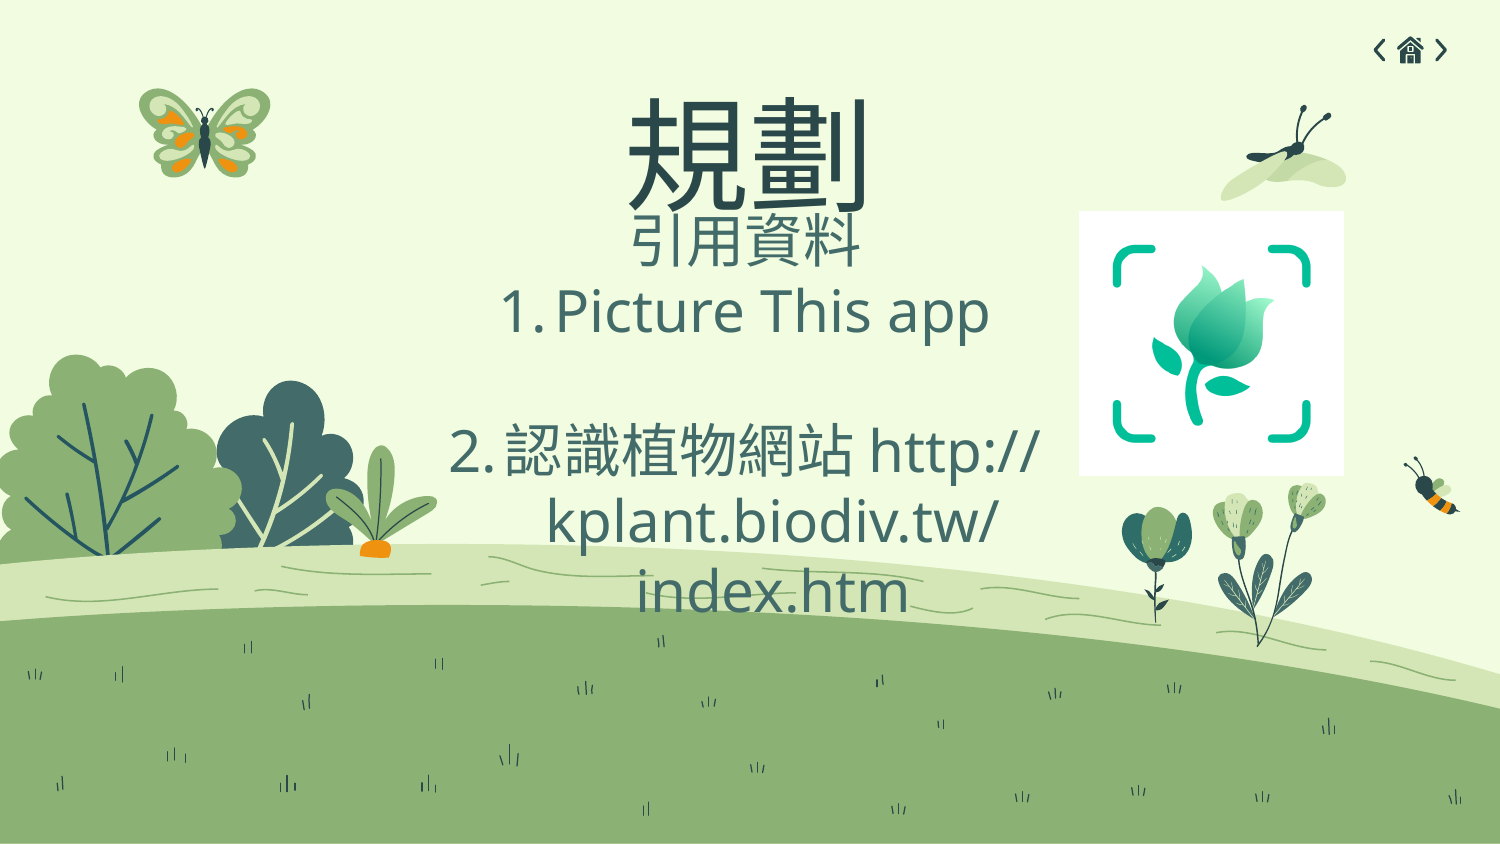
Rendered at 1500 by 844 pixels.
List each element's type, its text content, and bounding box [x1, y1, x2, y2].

title 規劃 [398, 88, 1102, 218]
text_box [1212, 482, 1326, 648]
text_box [139, 88, 271, 178]
text_box [1403, 456, 1461, 515]
subtitle 引用資料 Picture This app 認識植物網站http://kplant.biodiv.tw/index.htm [386, 261, 1104, 568]
text_box [1220, 104, 1346, 201]
text_box [1121, 506, 1192, 624]
picture [1079, 211, 1344, 476]
text_box [325, 445, 438, 558]
text_box [1397, 36, 1424, 64]
